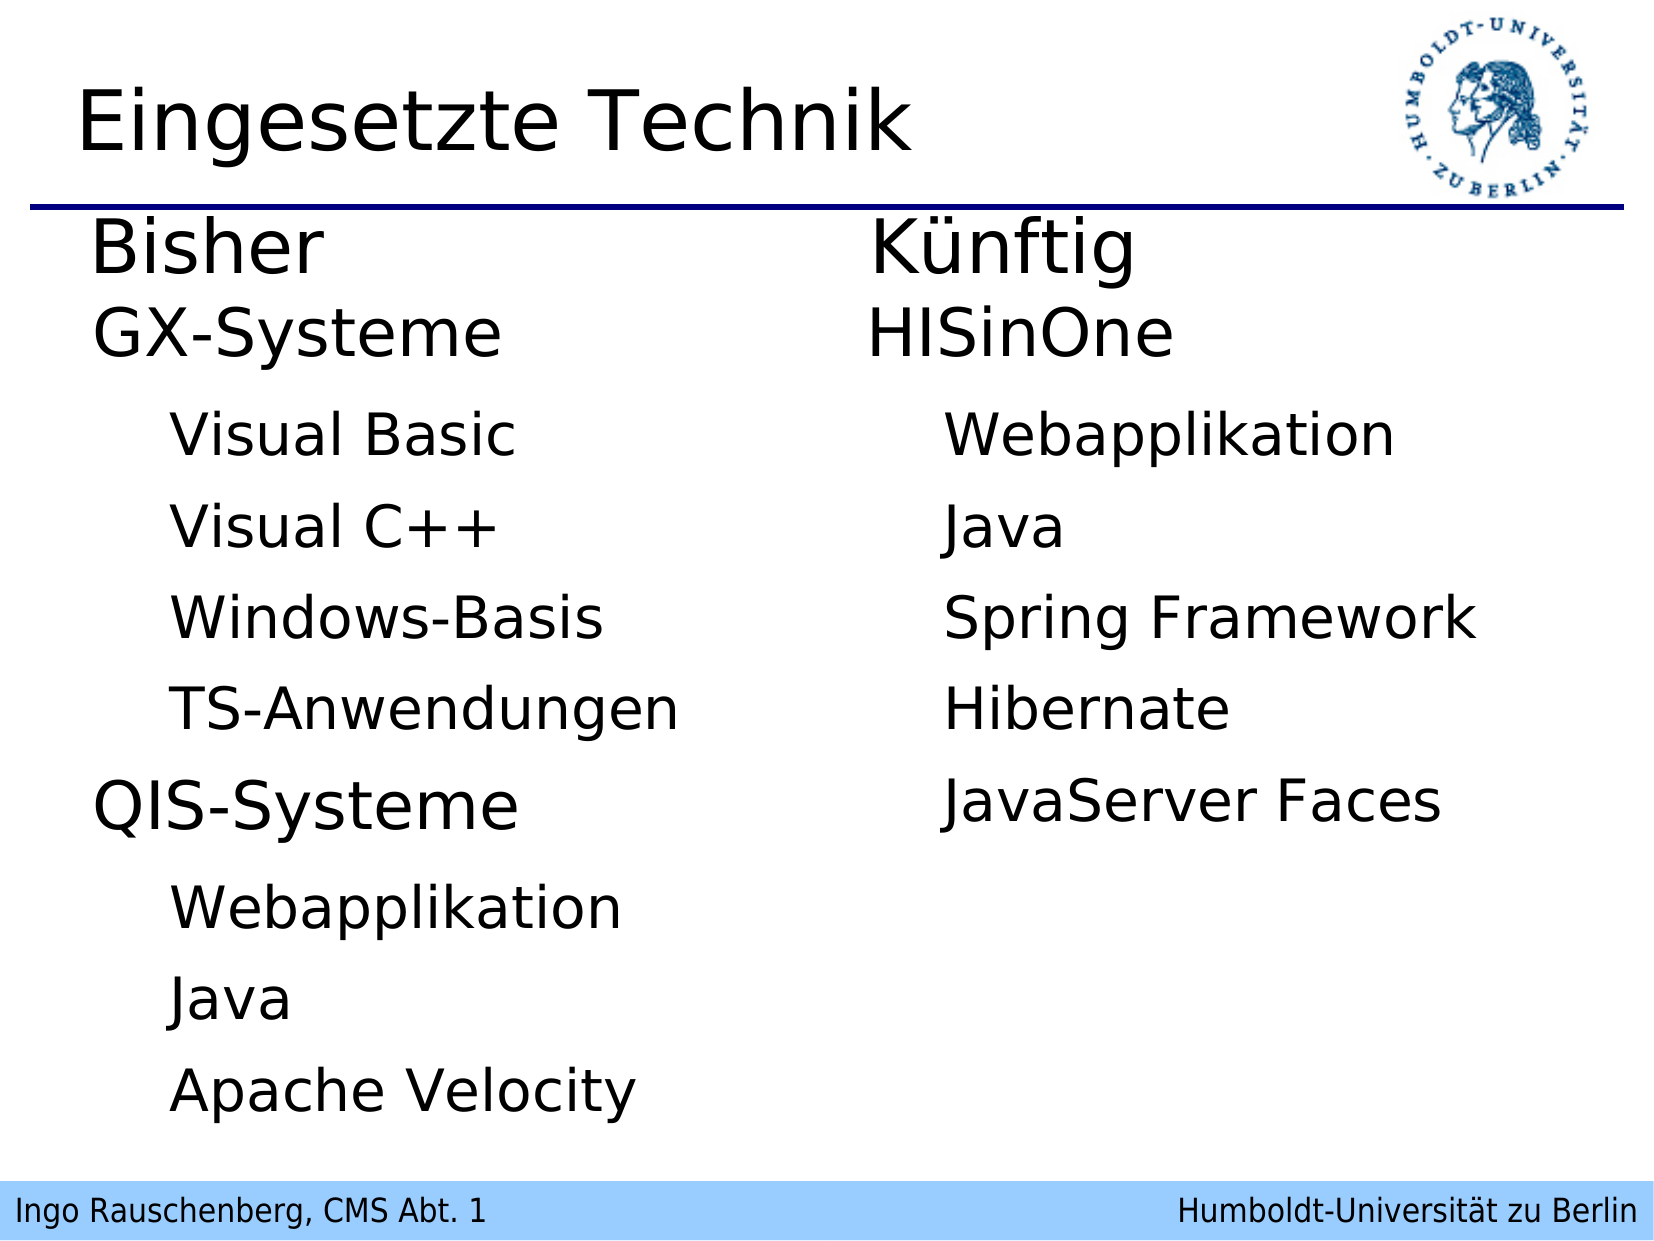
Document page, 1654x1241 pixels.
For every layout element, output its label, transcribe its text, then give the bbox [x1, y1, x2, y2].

text_box Ingo Rauschenberg, CMS Abt. 1 [0, 1181, 826, 1241]
text_box Künftig [854, 196, 1148, 299]
text_box Humboldt-Universität zu Berlin [826, 1181, 1654, 1241]
list GX-Systeme Visual Basic Visual C++ Windows-Basis TS-Anwendungen QIS-Systeme Webapplikation Java Apache Velocity [75, 294, 802, 1126]
title Eingesetzte Technik [75, 17, 1564, 226]
picture [1398, 10, 1595, 204]
list HISinOne Webapplikation Java Spring Framework Hibernate JavaServer Faces [848, 294, 1576, 1099]
text_box Bisher [74, 196, 413, 299]
